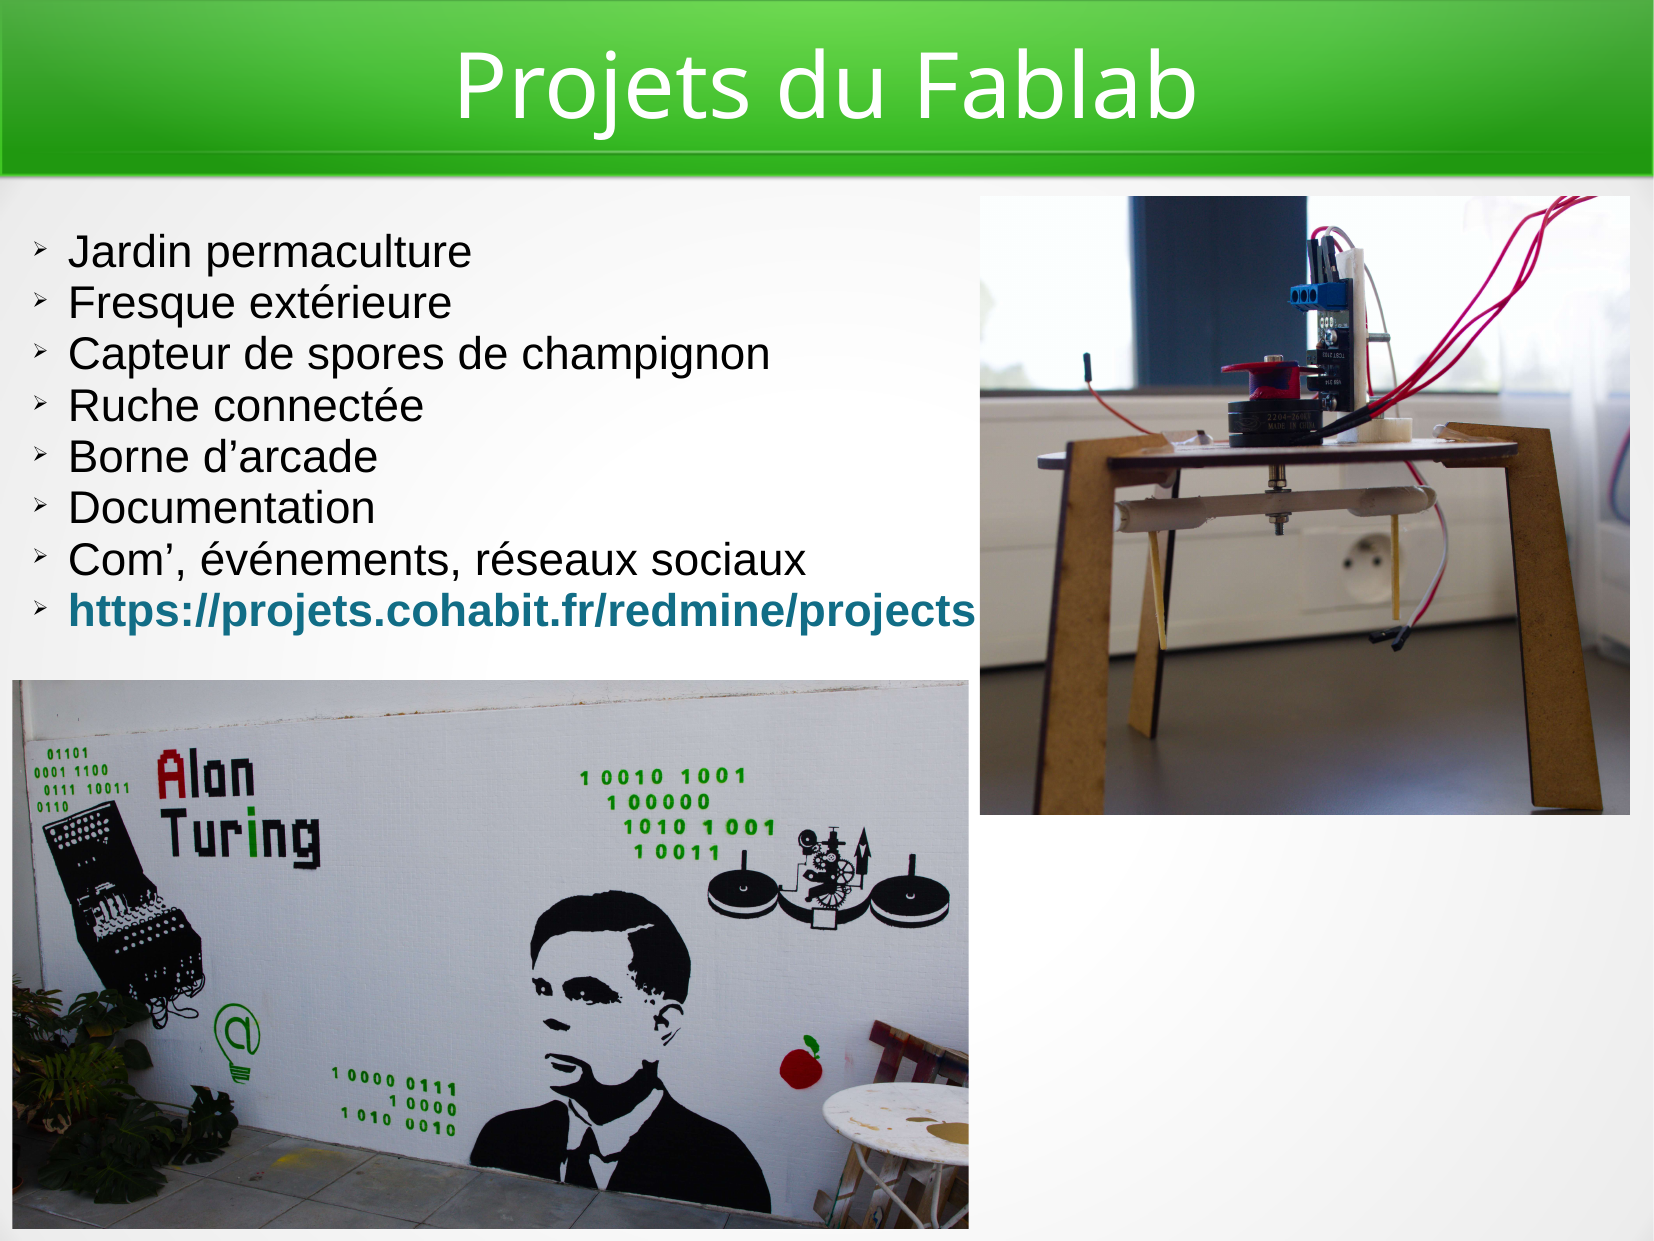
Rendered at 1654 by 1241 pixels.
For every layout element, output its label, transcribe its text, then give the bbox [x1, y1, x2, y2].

title Projets du Fablab [82, 11, 1571, 154]
picture [0, 0, 1654, 1241]
text_box Jardin permaculture Fresque extérieure Capteur de spores de champignon Ruche connectée Borne d’arcade Documentation Com’, événements, réseaux sociaux https://projets.cohabit.fr/redmine/projects [17, 218, 1040, 1003]
